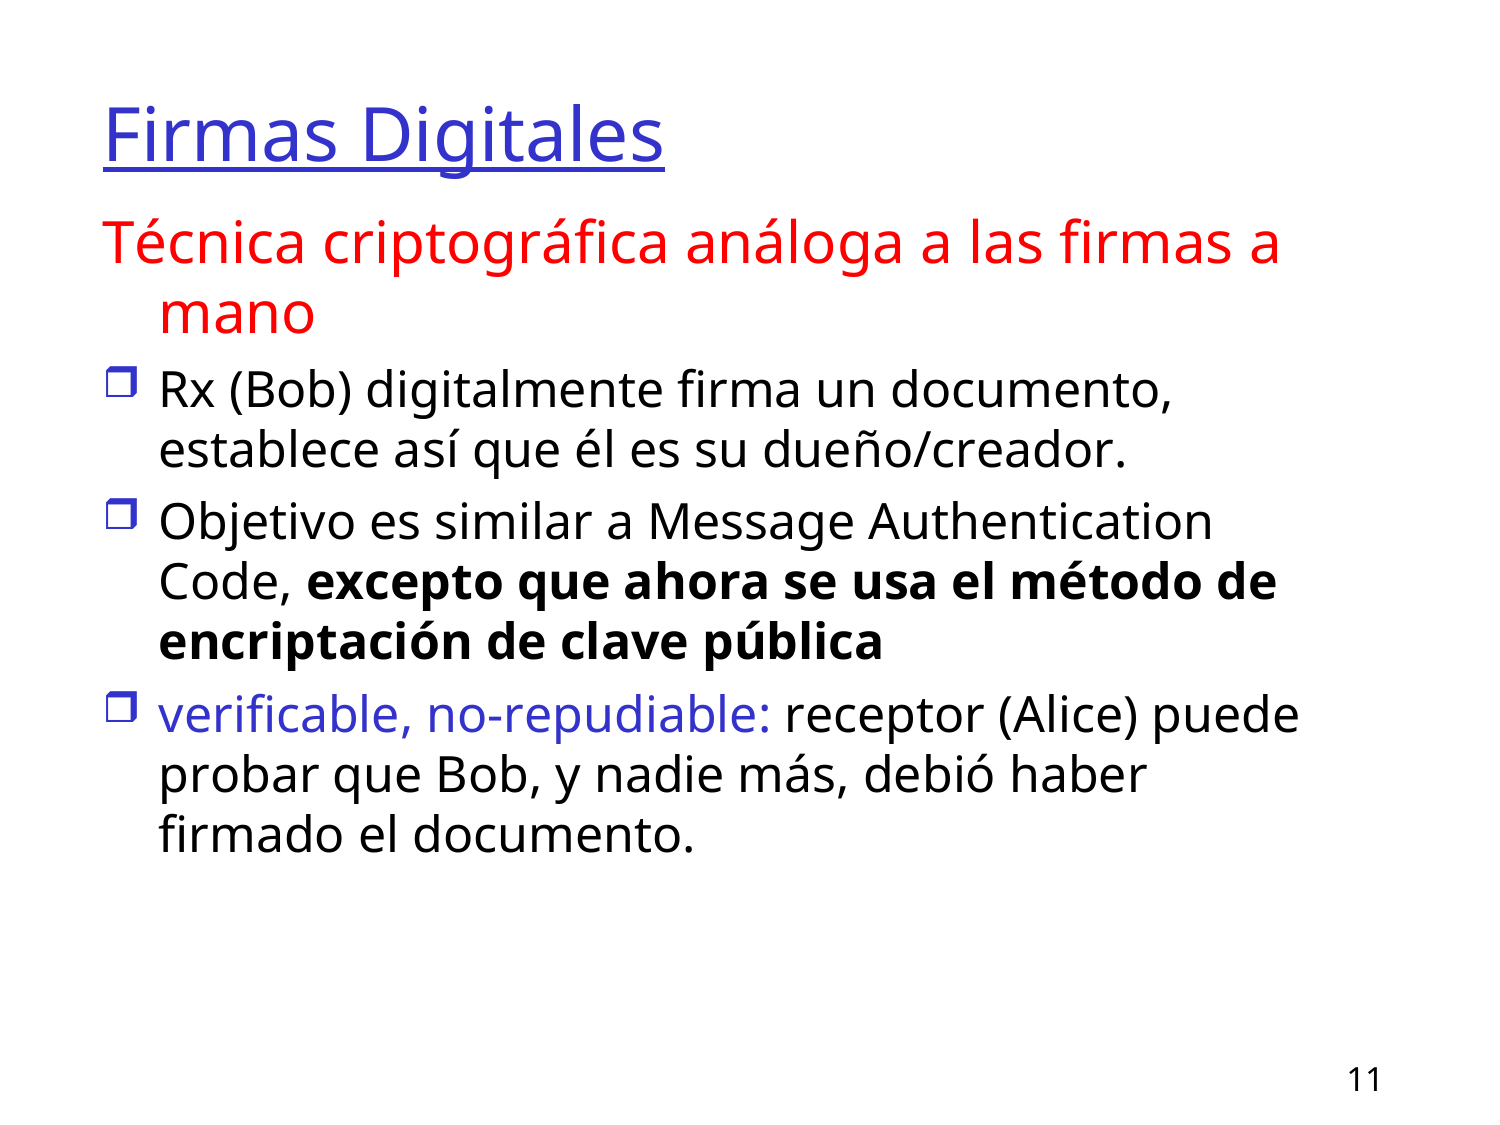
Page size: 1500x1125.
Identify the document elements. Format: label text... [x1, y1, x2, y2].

list Técnica criptográfica análoga a las firmas a mano Rx (Bob) digitalmente firma un documento, establece así que él es su dueño/creador. Objetivo es similar a Message Authentication Code, excepto que ahora se usa el método de encriptación de clave pública verificable, no-repudiable: receptor (Alice) puede probar que Bob, y nadie más, debió haber firmado el documento. [87, 197, 1363, 941]
title Firmas Digitales [87, 23, 1363, 197]
